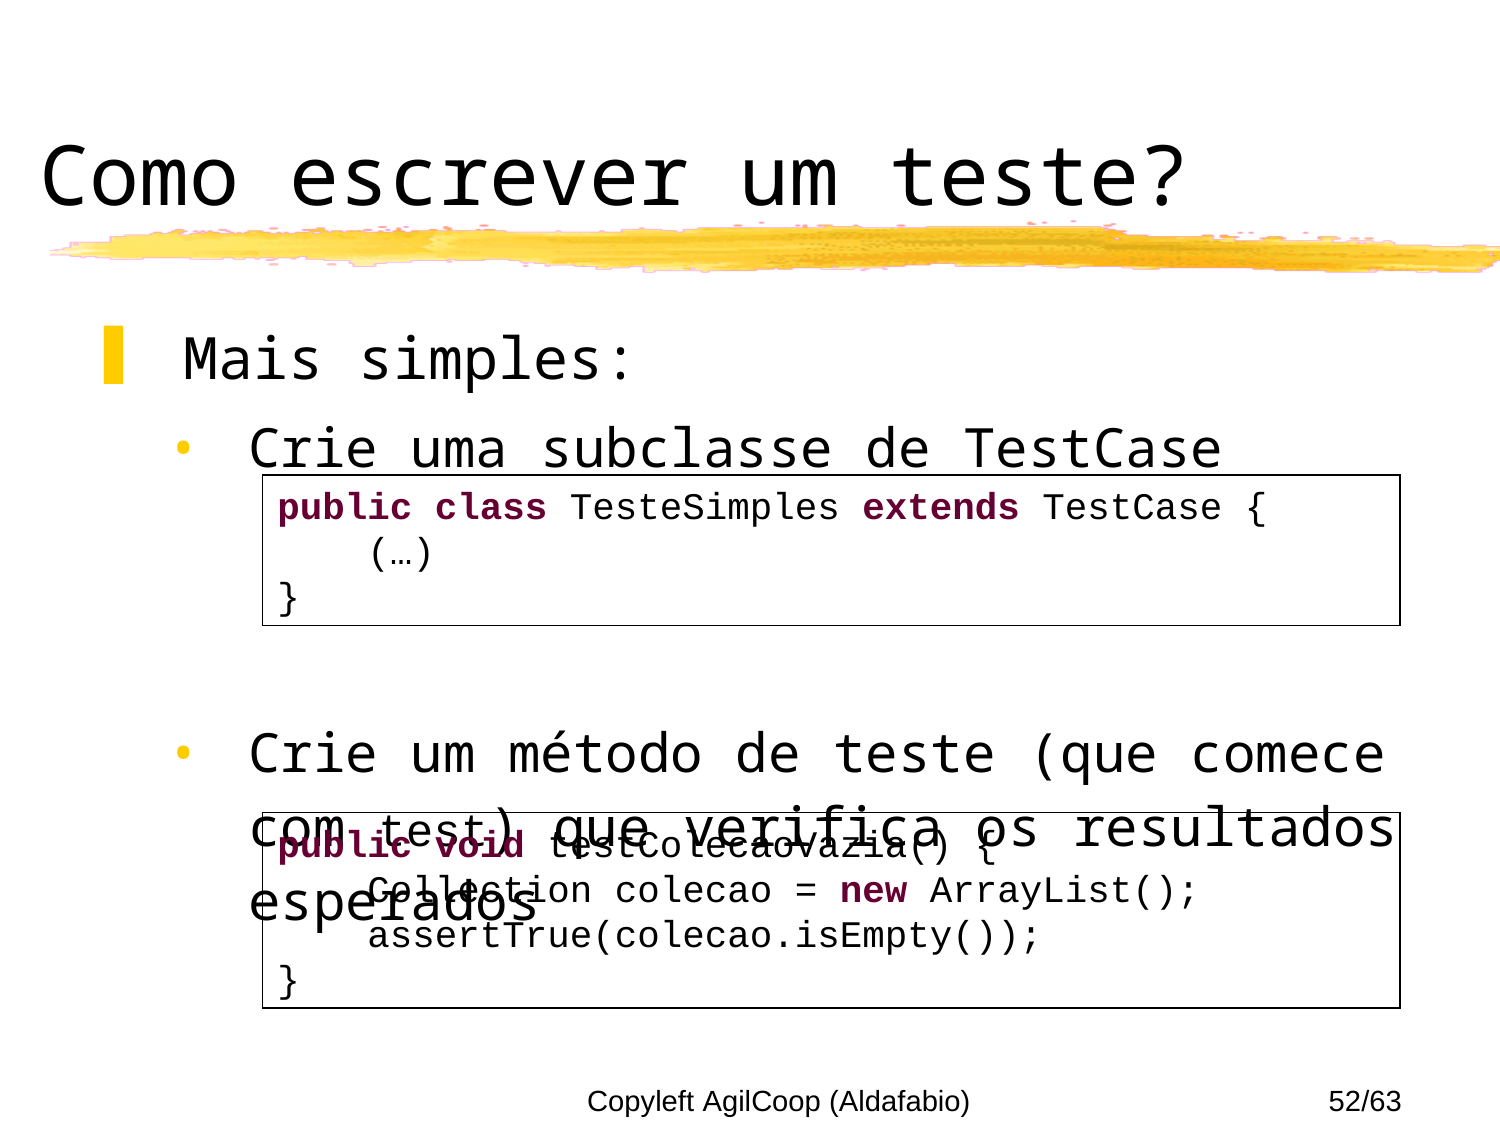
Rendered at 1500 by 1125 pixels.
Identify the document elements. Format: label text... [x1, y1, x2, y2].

title Como escrever um teste? [24, 74, 1488, 238]
picture [50, 215, 1500, 284]
text_box public class TesteSimples extends TestCase { (…) } [262, 474, 1401, 626]
text_box public void testColecaoVazia() { Collection colecao = new ArrayList(); assertTrue(colecao.isEmpty()); } [262, 812, 1401, 1008]
list Mais simples: Crie uma subclasse de TestCase Crie um método de teste (que comece com test) que verifica os resultados esperados [74, 309, 1417, 994]
